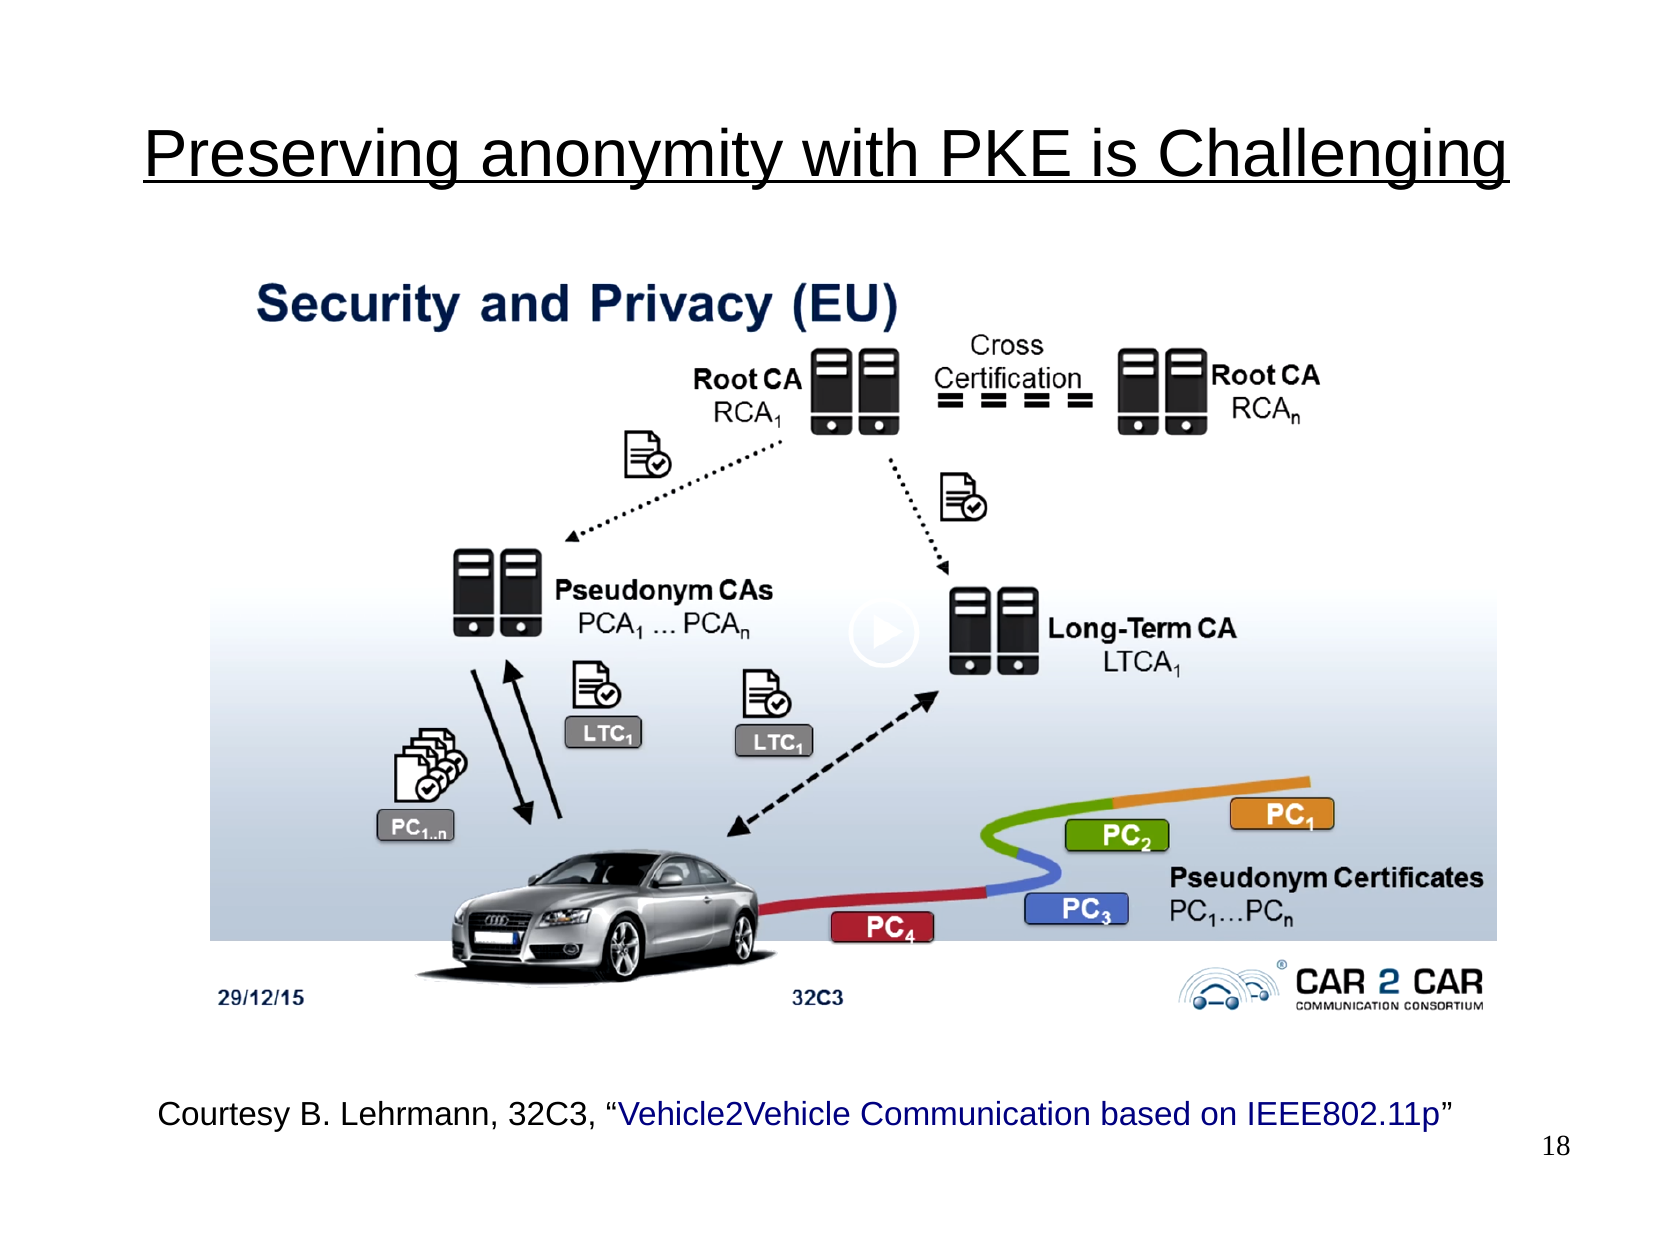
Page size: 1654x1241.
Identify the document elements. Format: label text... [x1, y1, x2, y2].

text_box Courtesy B. Lehrmann, 32C3, “Vehicle2Vehicle Communication based on IEEE802.11p” [142, 1088, 1471, 1141]
title Preserving anonymity with PKE is Challenging [82, 49, 1571, 257]
picture [210, 269, 1497, 1021]
